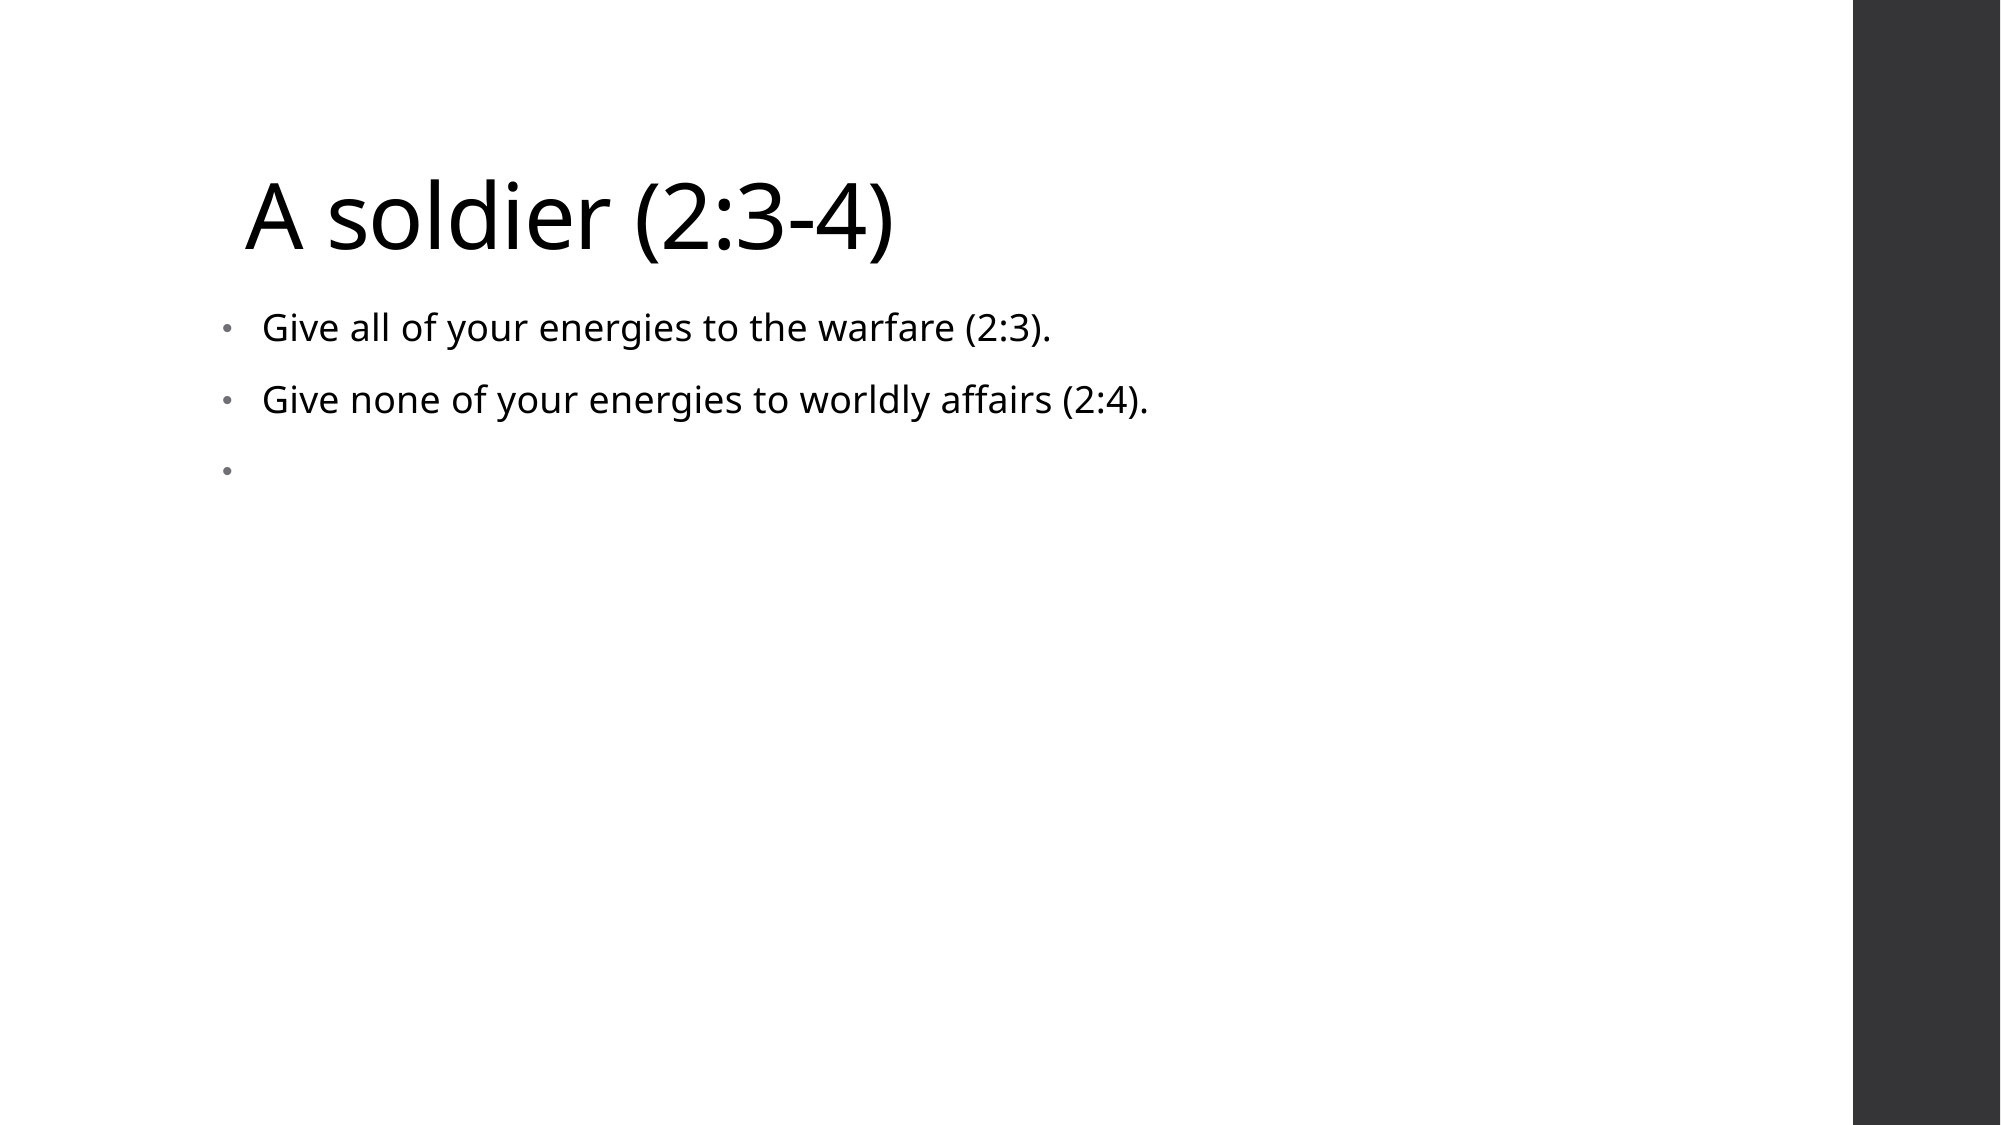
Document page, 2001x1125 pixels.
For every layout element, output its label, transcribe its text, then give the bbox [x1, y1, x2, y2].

title A soldier (2:3-4) [206, 60, 1797, 278]
list Give all of your energies to the warfare (2:3). Give none of your energies to worldly affairs (2:4). [206, 299, 1617, 1014]
